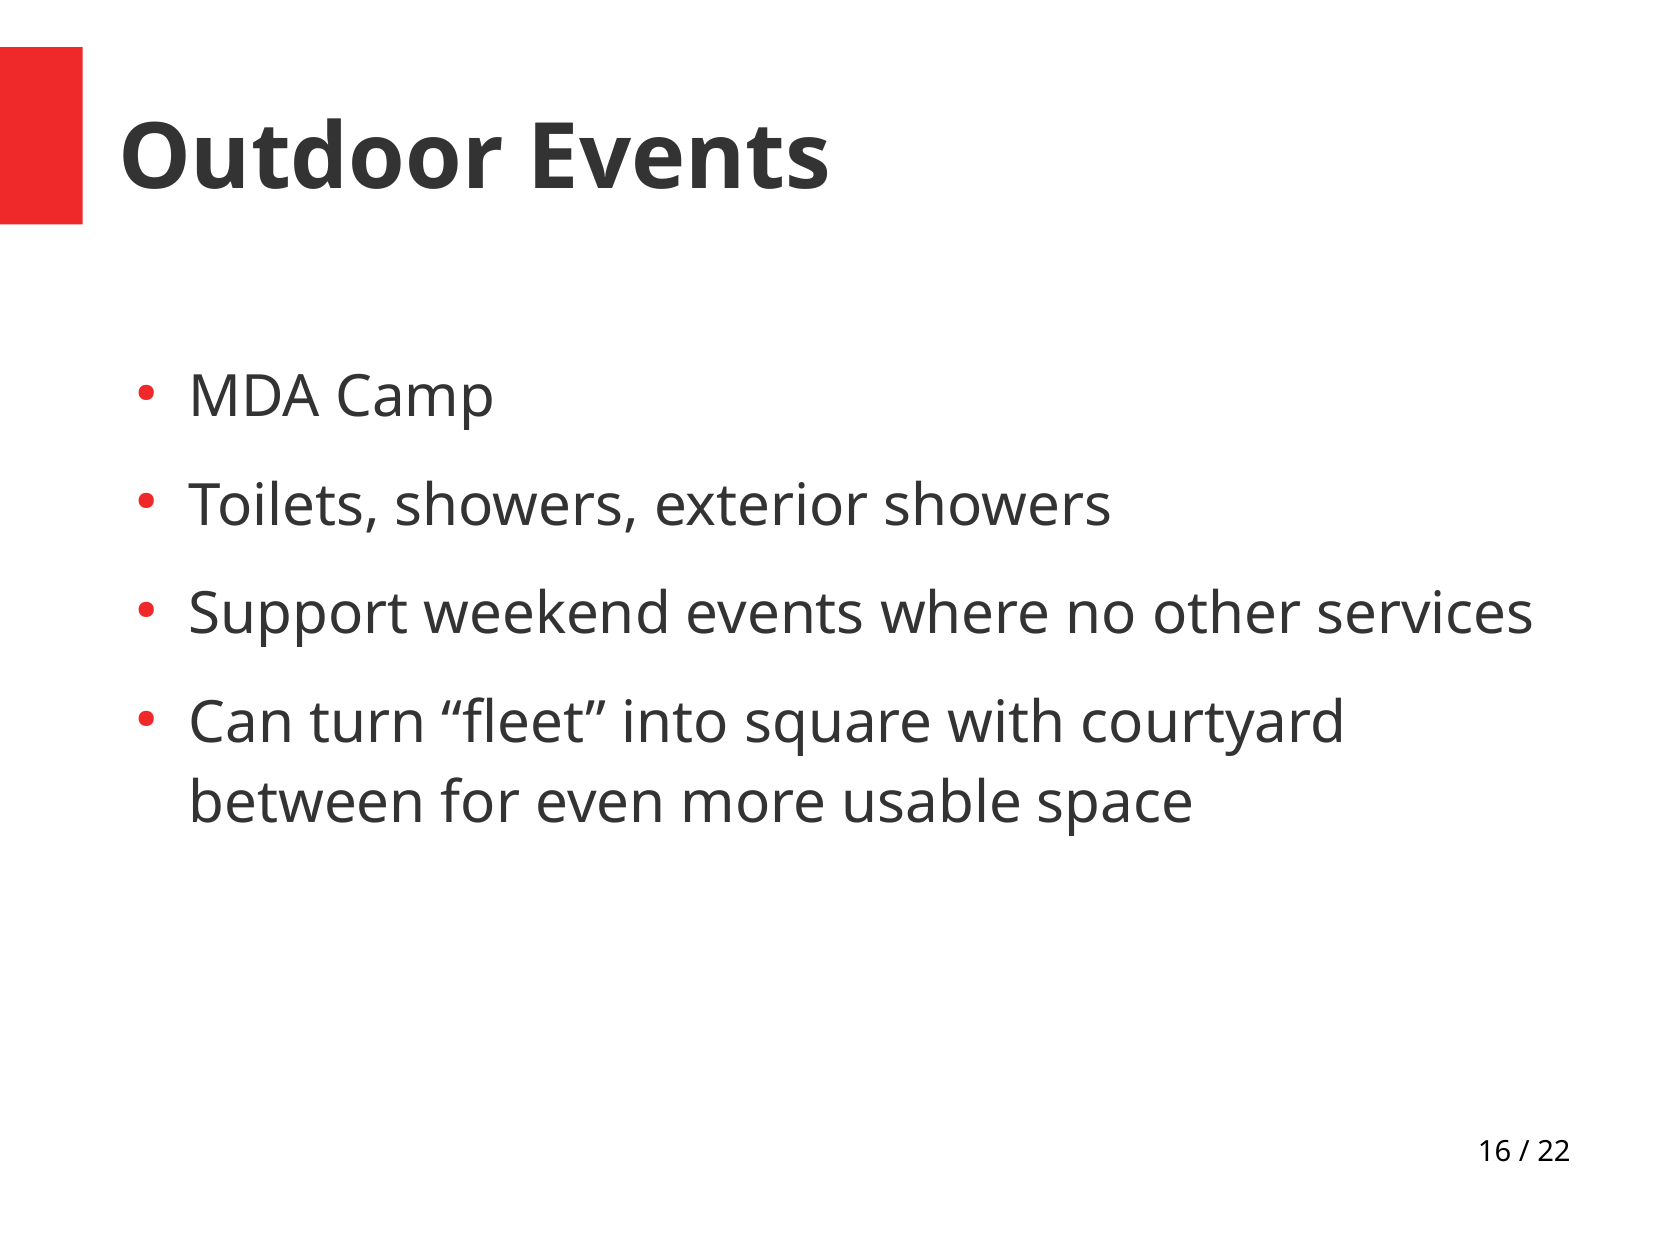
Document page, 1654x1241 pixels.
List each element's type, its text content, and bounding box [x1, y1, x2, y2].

list MDA Camp Toilets, showers, exterior showers Support weekend events where no other services Can turn “fleet” into square with courtyard between for even more usable space [118, 354, 1536, 1074]
title Outdoor Events [118, 49, 1571, 257]
